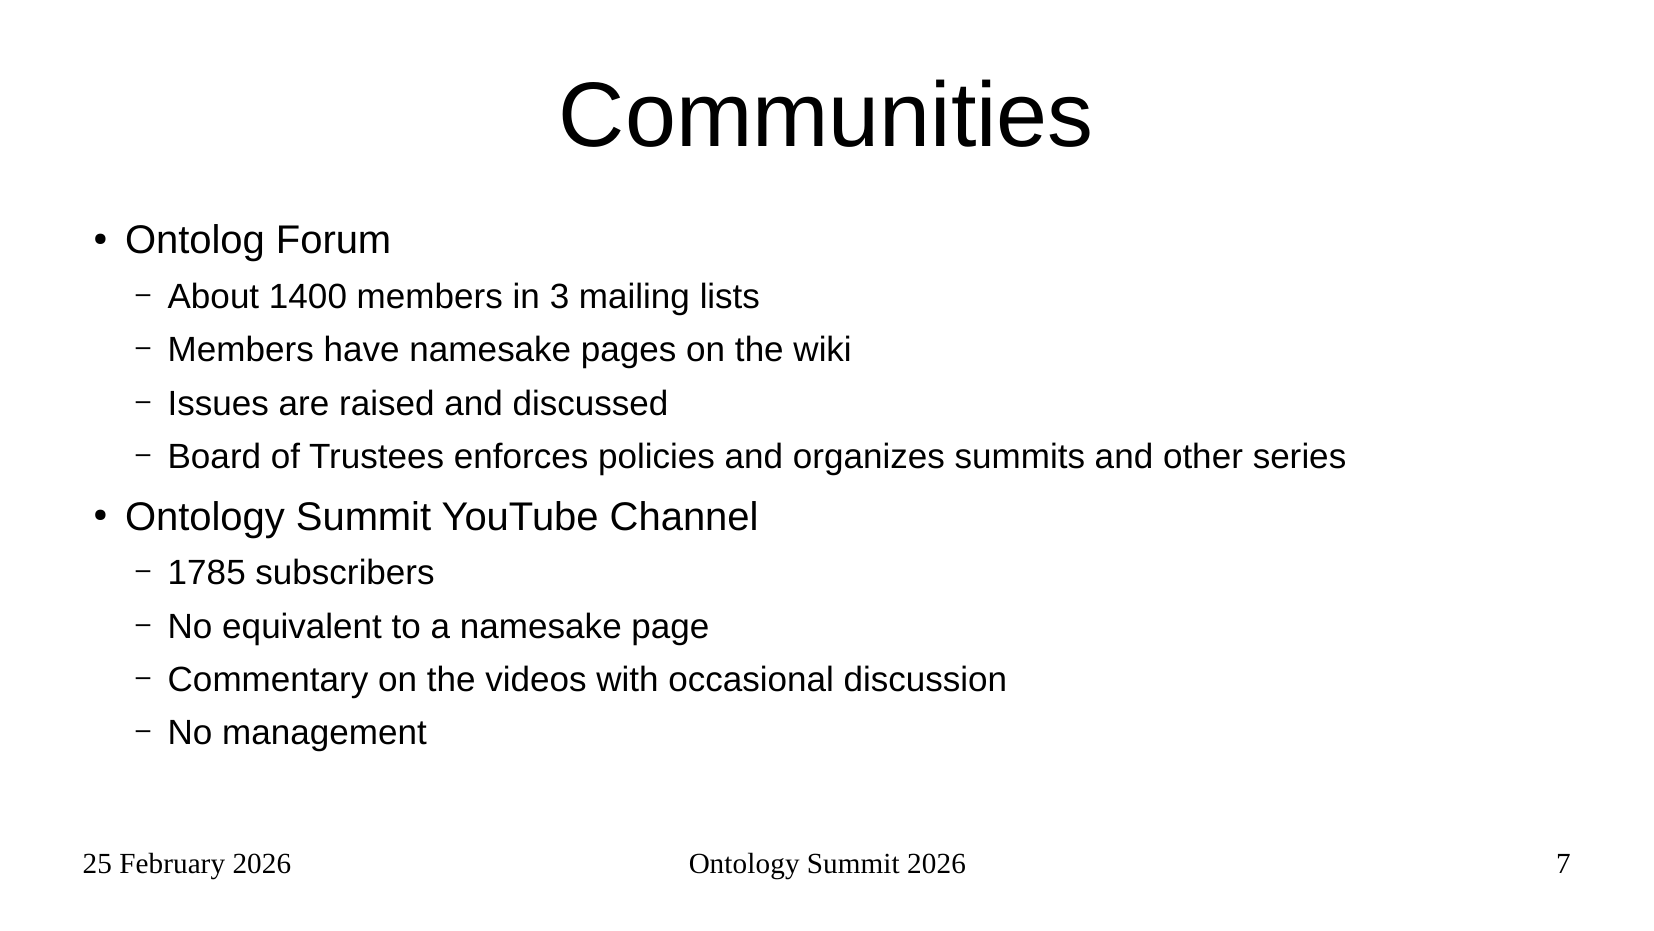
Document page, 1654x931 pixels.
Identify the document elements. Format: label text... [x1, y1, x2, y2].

list Ontolog Forum About 1400 members in 3 mailing lists Members have namesake pages on the wiki Issues are raised and discussed Board of Trustees enforces policies and organizes summits and other series Ontology Summit YouTube Channel 1785 subscribers No equivalent to a namesake page Commentary on the videos with occasional discussion No management [82, 217, 1571, 758]
title Communities [82, 37, 1571, 193]
